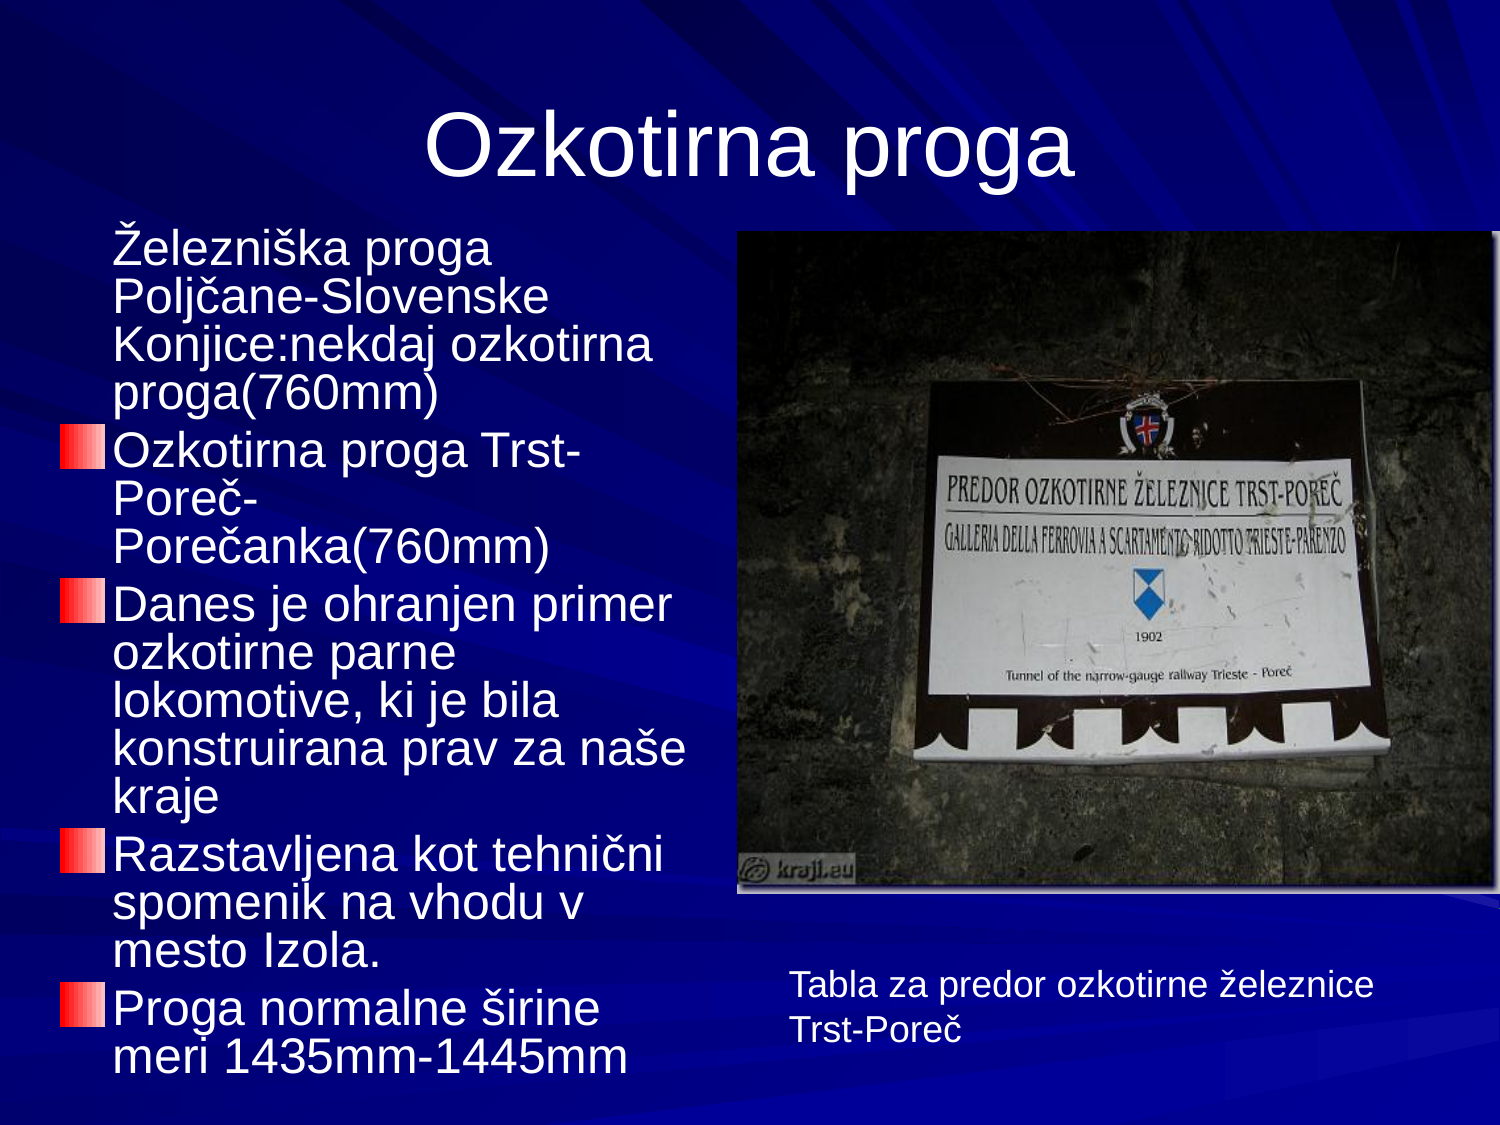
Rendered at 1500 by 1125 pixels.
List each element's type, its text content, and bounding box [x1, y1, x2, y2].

text_box Tabla za predor ozkotirne železnice Trst-Poreč [773, 952, 1447, 1058]
title Ozkotirna proga [75, 45, 1425, 234]
picture [737, 231, 1500, 894]
list Železniška proga Poljčane-Slovenske Konjice:nekdaj ozkotirna proga(760mm) Ozkotirna proga Trst-Poreč-Porečanka(760mm) Danes je ohranjen primer ozkotirne parne lokomotive, ki je bila konstruirana prav za naše kraje Razstavljena kot tehnični spomenik na vhodu v mesto Izola. Proga normalne širine meri 1435mm-1445mm [41, 220, 704, 1125]
